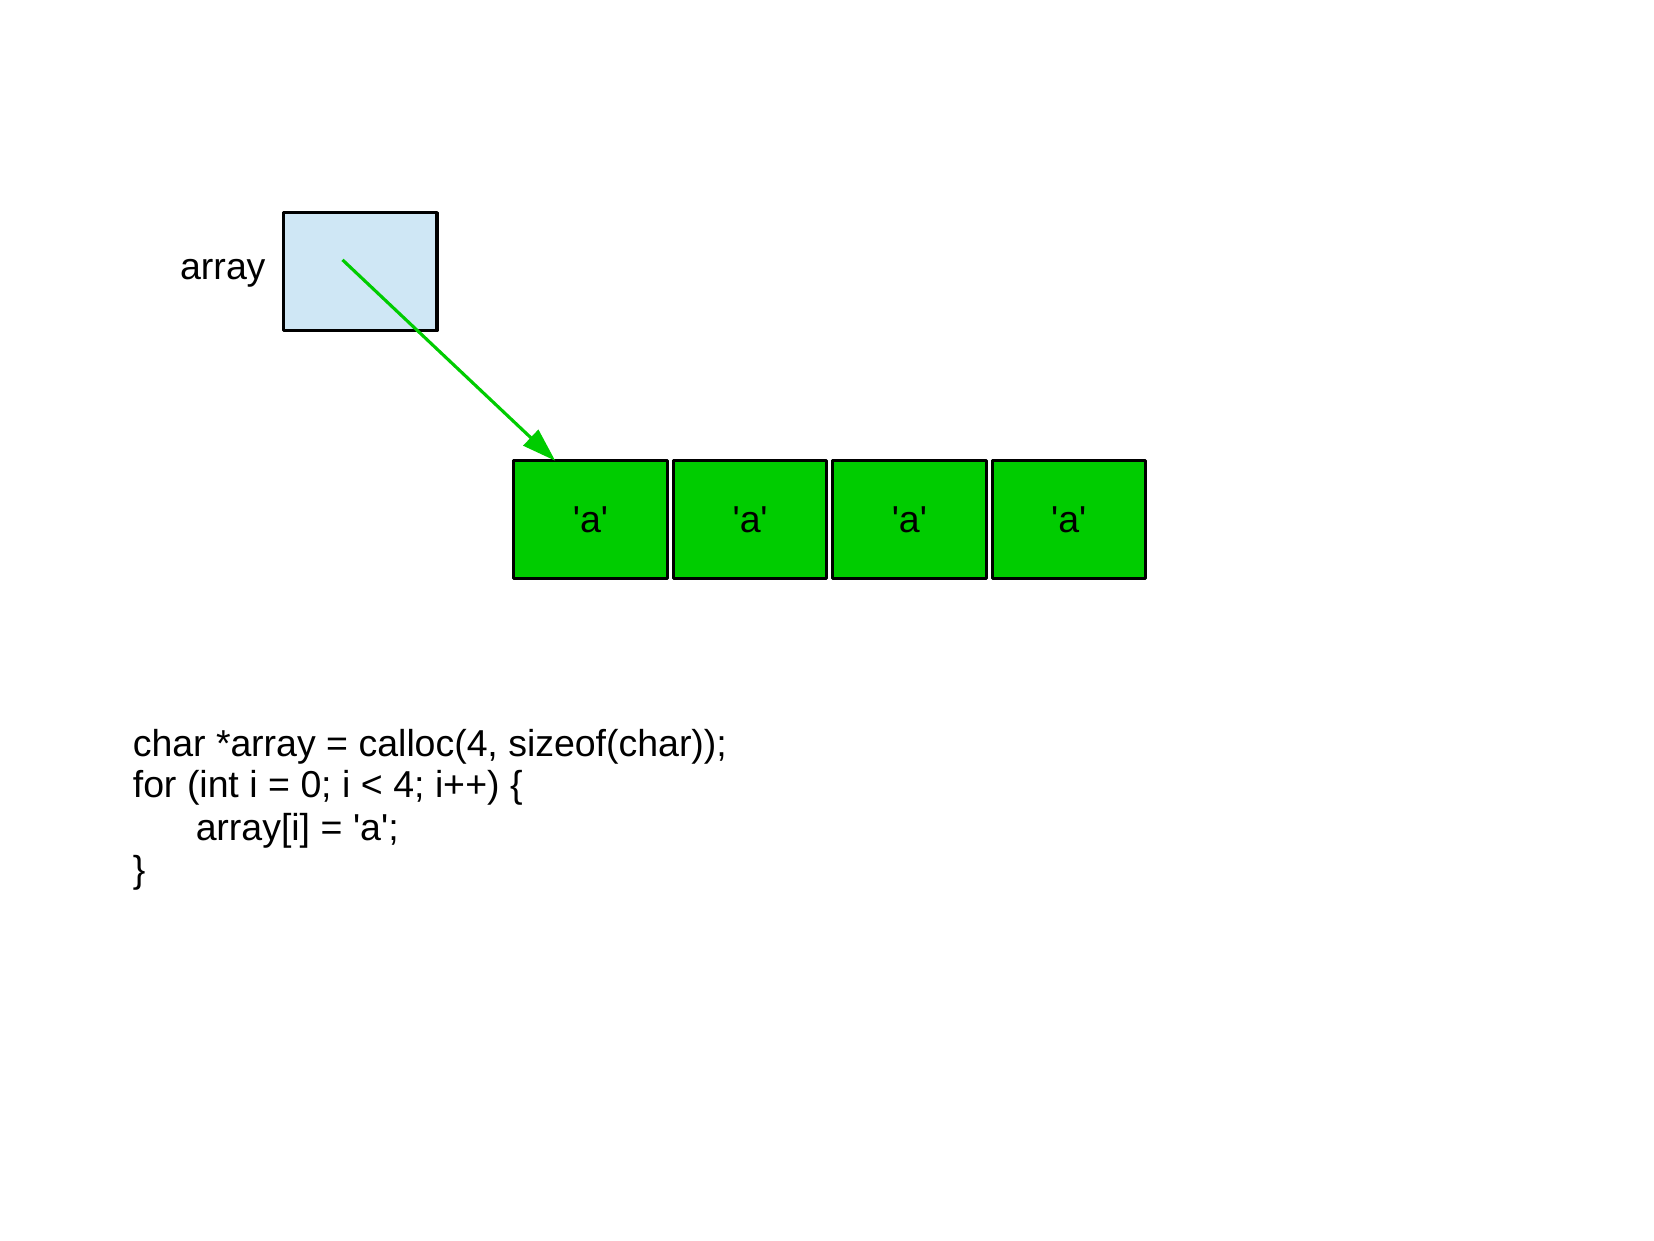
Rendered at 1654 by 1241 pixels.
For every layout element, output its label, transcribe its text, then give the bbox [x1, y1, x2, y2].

text_box 'a' [832, 460, 987, 579]
text_box 'a' [992, 460, 1146, 579]
text_box 'a' [513, 460, 668, 579]
text_box [283, 212, 438, 331]
text_box char *array = calloc(4, sizeof(char)); for (int i = 0; i < 4; i++) { array[i] = 'a'; } [118, 714, 886, 898]
text_box 'a' [673, 460, 827, 579]
text_box array [165, 238, 355, 296]
text_box [283, 275, 414, 331]
